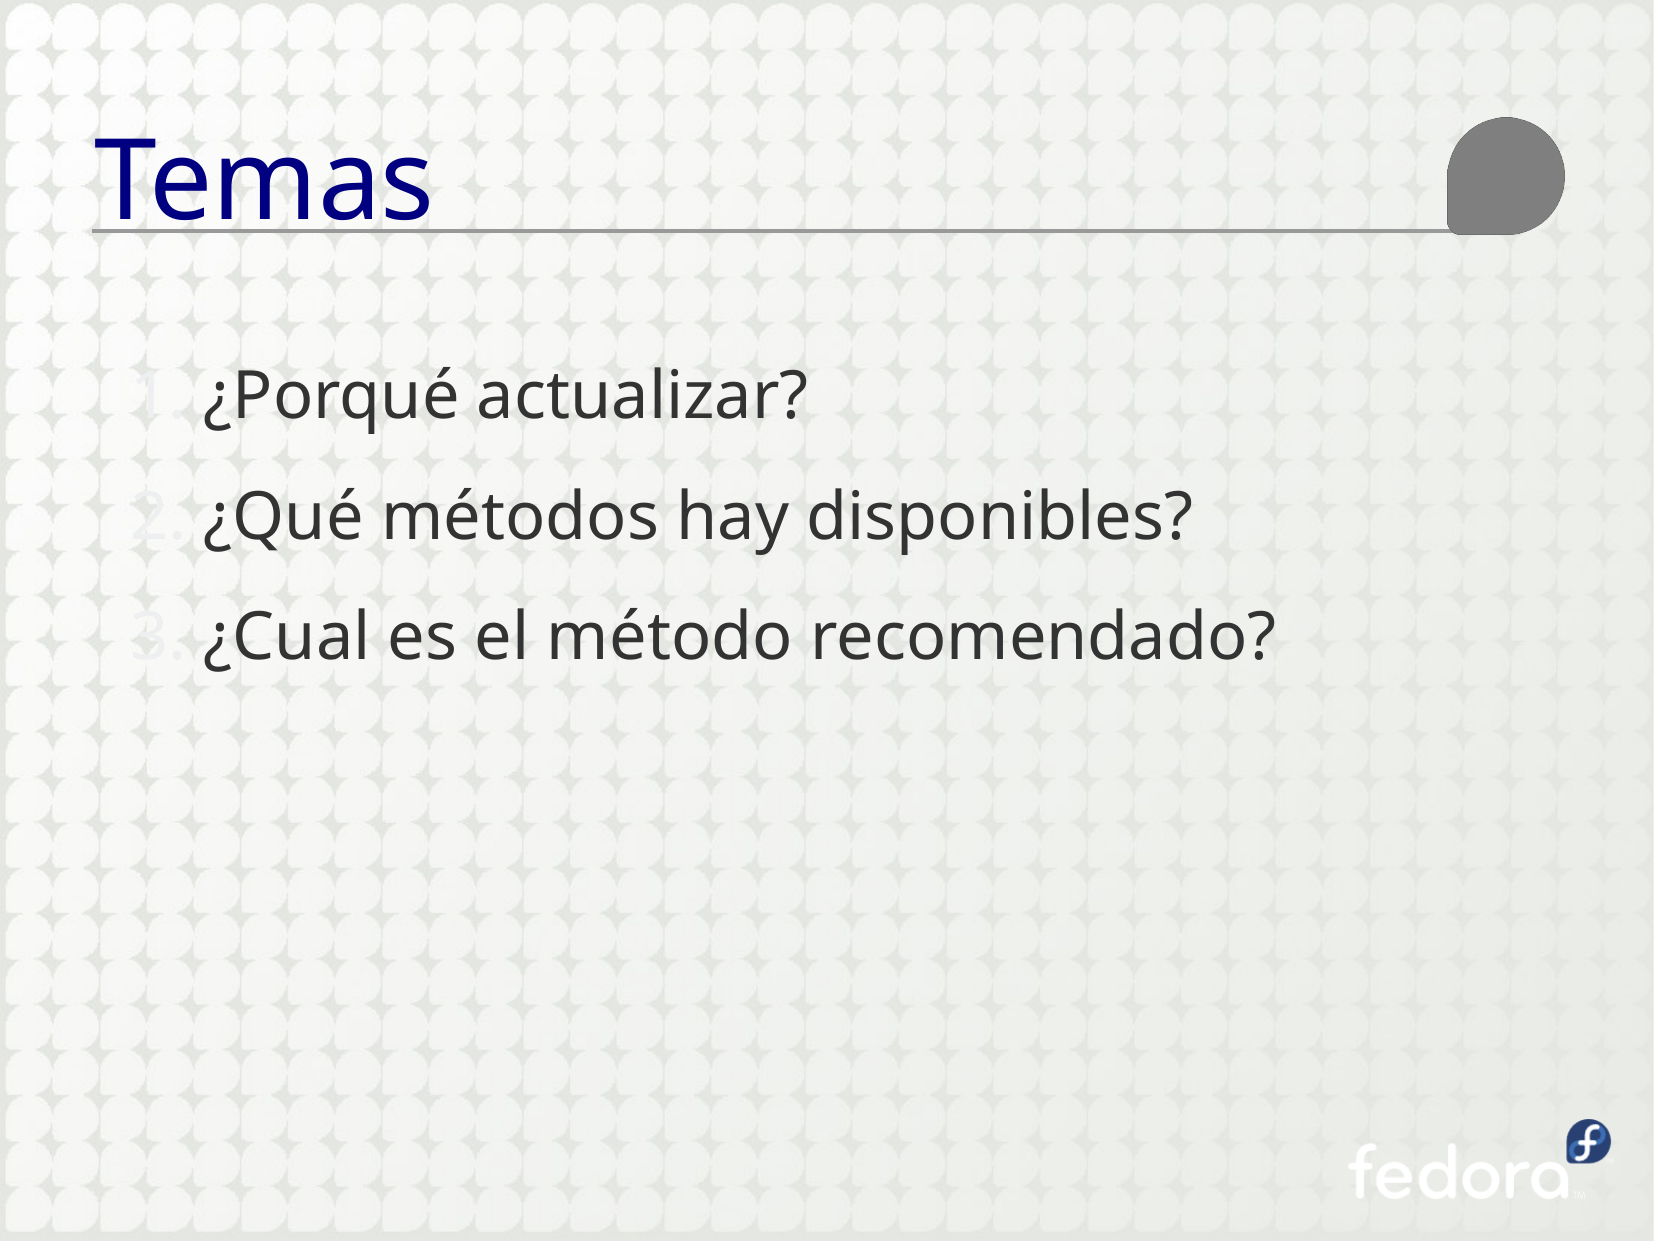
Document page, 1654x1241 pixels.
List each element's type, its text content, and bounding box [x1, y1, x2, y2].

title Temas [94, 99, 1426, 252]
list ¿Porqué actualizar? ¿Qué métodos hay disponibles? ¿Cual es el método recomendado? [112, 227, 1501, 1163]
picture [0, 0, 1654, 1241]
